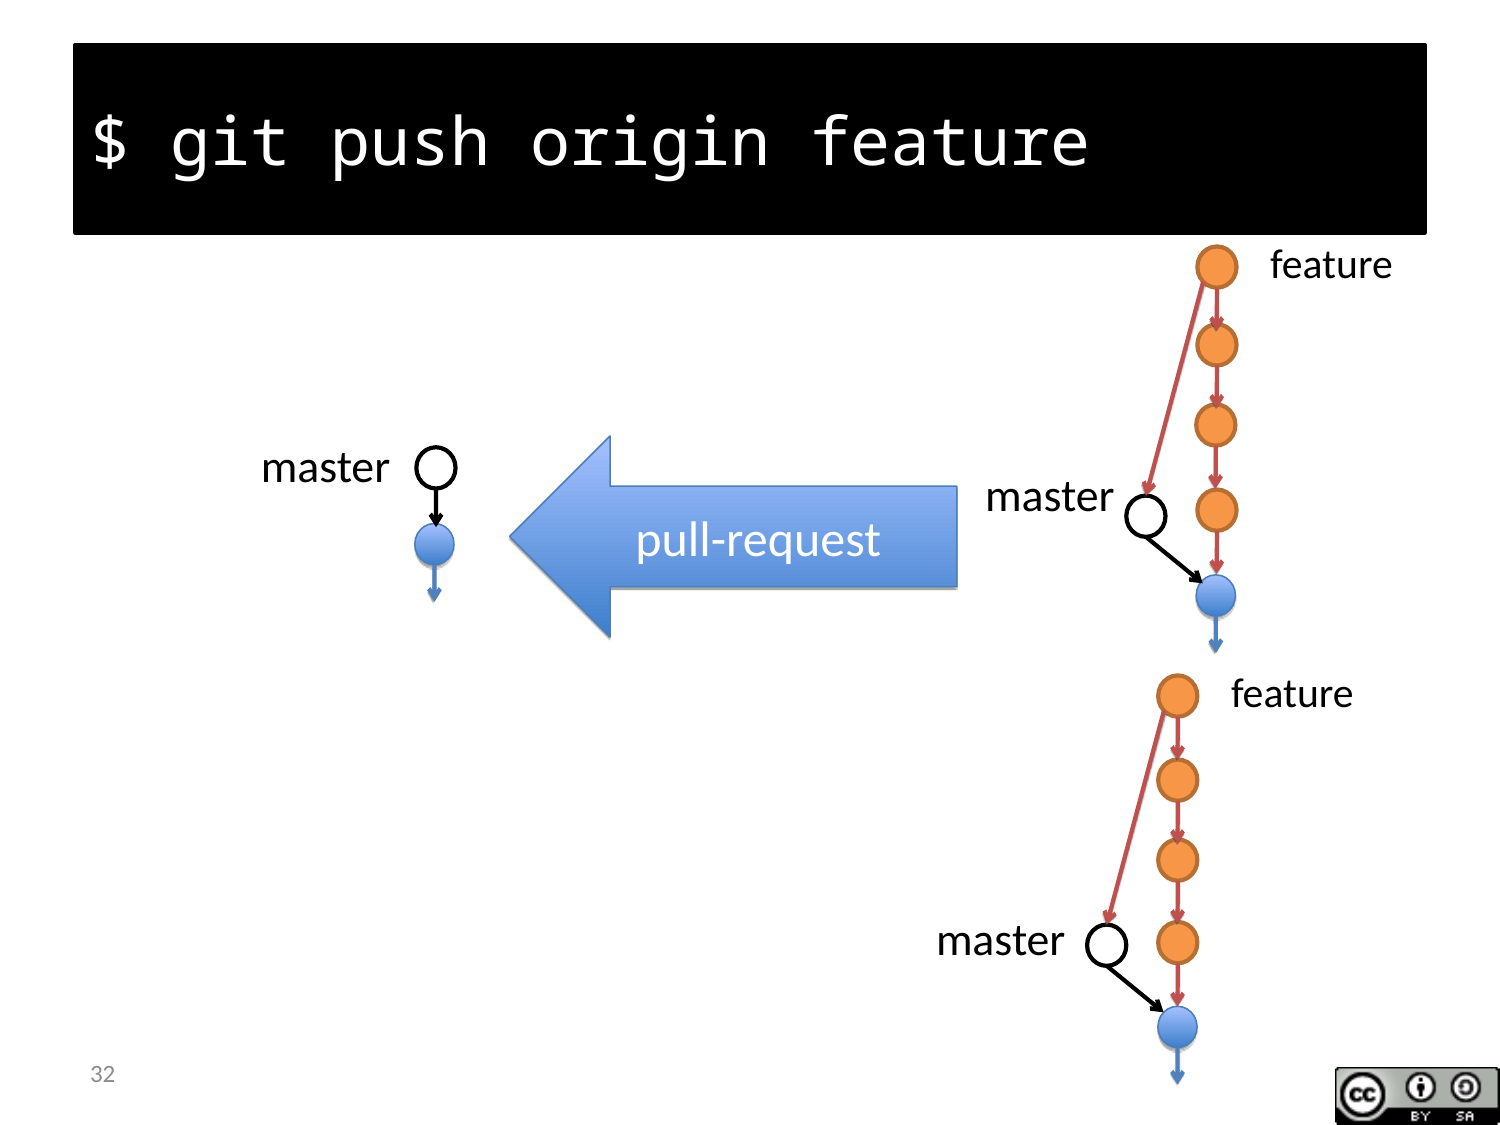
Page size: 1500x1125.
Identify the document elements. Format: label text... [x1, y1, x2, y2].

title $ git push origin feature [75, 45, 1425, 233]
text_box feature [1196, 658, 1389, 724]
text_box [1197, 489, 1237, 531]
text_box [1197, 246, 1237, 288]
text_box [1158, 840, 1198, 881]
text_box [414, 447, 456, 565]
text_box [1126, 495, 1236, 616]
text_box master [229, 429, 422, 499]
text_box pull-request [509, 435, 957, 638]
text_box feature [1235, 229, 1428, 295]
slide_number <number> [75, 1042, 425, 1103]
text_box [1087, 924, 1198, 1048]
text_box [1196, 404, 1236, 446]
text_box [1158, 759, 1198, 801]
text_box [1197, 324, 1237, 366]
text_box master [953, 457, 1146, 528]
text_box [1158, 675, 1198, 717]
text_box master [904, 902, 1097, 973]
text_box [1158, 922, 1198, 963]
picture [1335, 1067, 1500, 1125]
